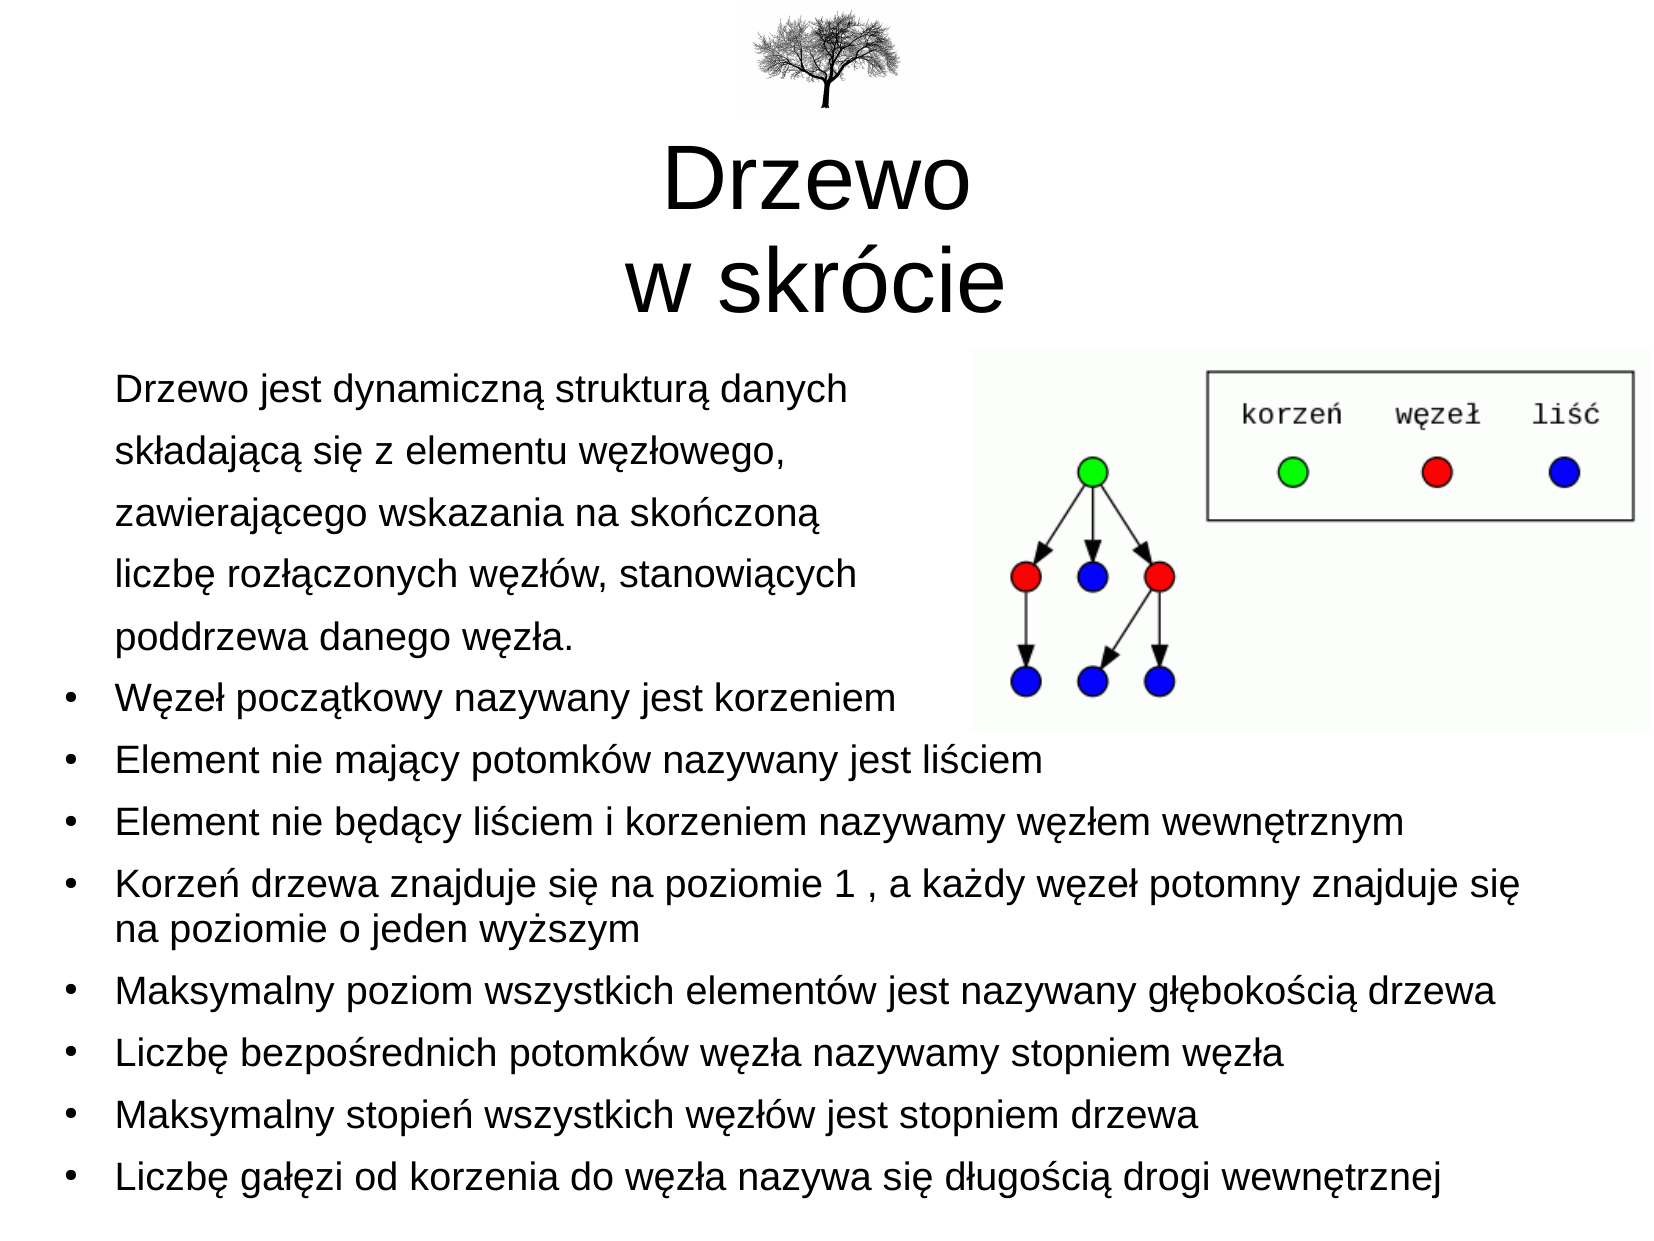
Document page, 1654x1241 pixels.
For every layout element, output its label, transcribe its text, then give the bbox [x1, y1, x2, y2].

list Drzewo jest dynamiczną strukturą danych składającą się z elementu węzłowego, zawierającego wskazania na skończoną liczbę rozłączonych węzłów, stanowiących poddrzewa danego węzła. Węzeł początkowy nazywany jest korzeniem Element nie mający potomków nazywany jest liściem Element nie będący liściem i korzeniem nazywamy węzłem wewnętrznym Korzeń drzewa znajduje się na poziomie 1 , a każdy węzeł potomny znajduje się na poziomie o jeden wyższym Maksymalny poziom wszystkich elementów jest nazywany głębokością drzewa Liczbę bezpośrednich potomków węzła nazywamy stopniem węzła Maksymalny stopień wszystkich węzłów jest stopniem drzewa Liczbę gałęzi od korzenia do węzła nazywa się długością drogi wewnętrznej [47, 366, 1536, 1205]
picture [738, 0, 916, 119]
title Drzewo w skrócie [73, 125, 1562, 333]
picture [970, 347, 1654, 733]
